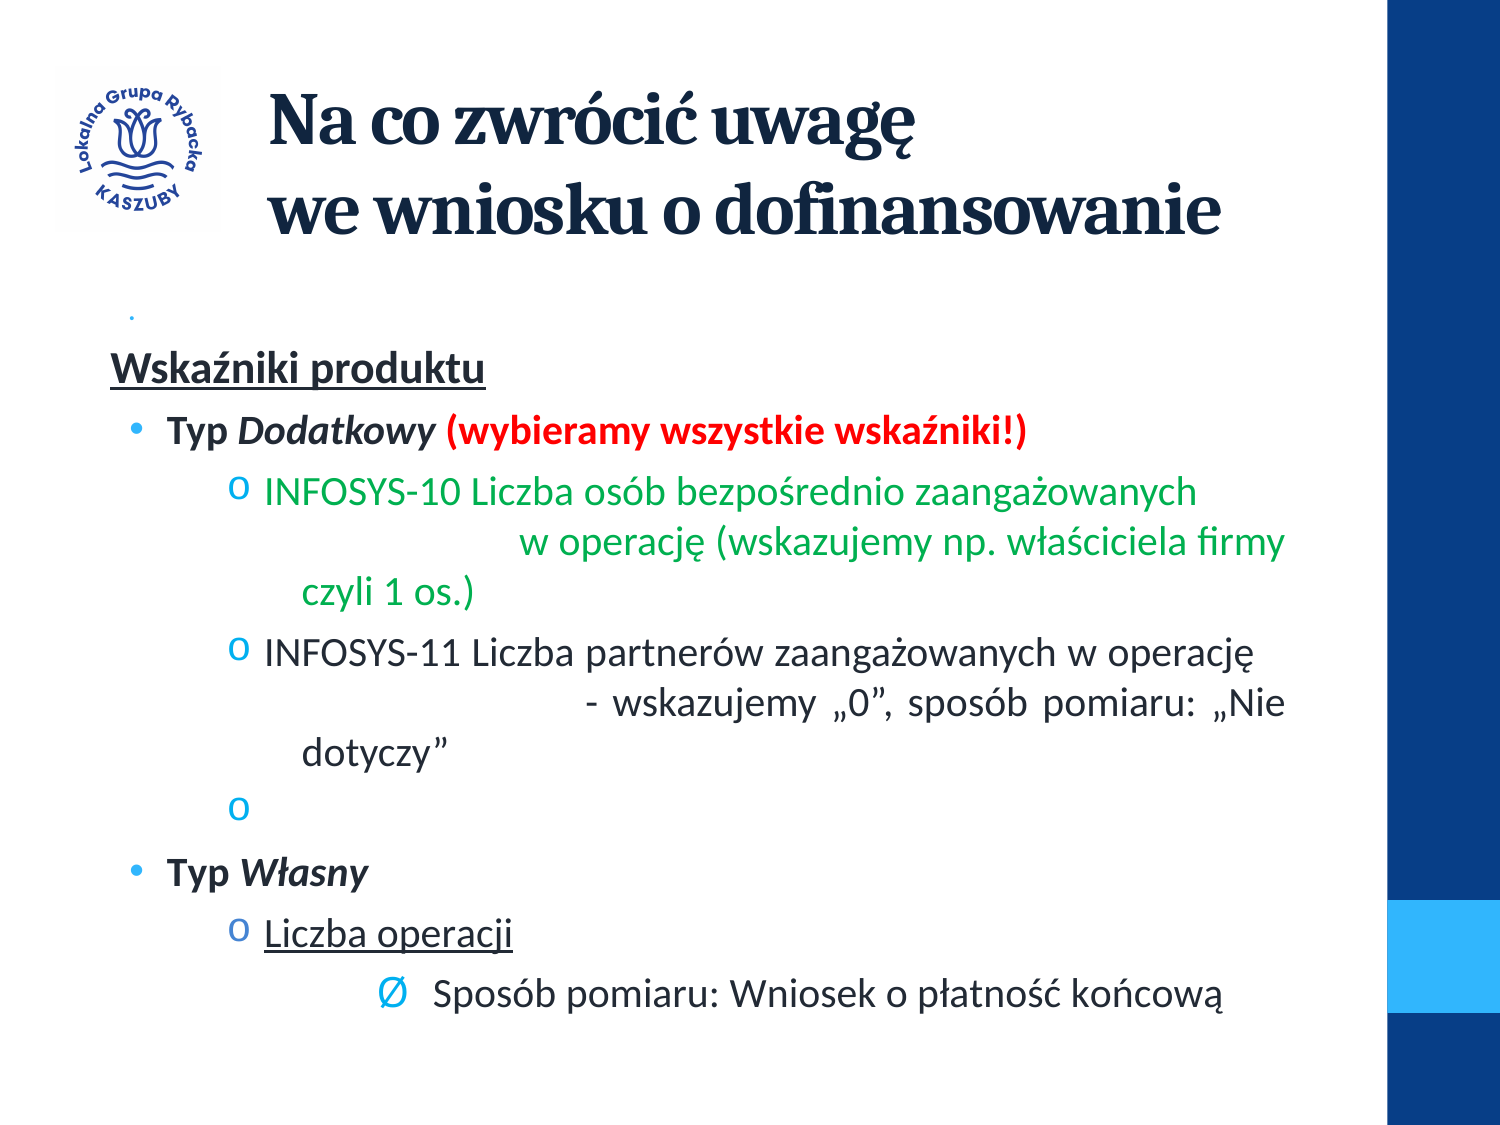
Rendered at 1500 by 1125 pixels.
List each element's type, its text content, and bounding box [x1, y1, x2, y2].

text_box Wskaźniki produktu Typ Dodatkowy (wybieramy wszystkie wskaźniki!) INFOSYS-10 Liczba osób bezpośrednio zaangażowanych w operację (wskazujemy np. właściciela firmy czyli 1 os.) INFOSYS-11 Liczba partnerów zaangażowanych w operację - wskazujemy „0”, sposób pomiaru: „Nie dotyczy” Typ Własny Liczba operacji Sposób pomiaru: Wniosek o płatność końcową [76, 302, 1302, 1106]
picture [55, 66, 221, 232]
title Na co zwrócić uwagę we wniosku o dofinansowanie [253, 30, 1326, 289]
